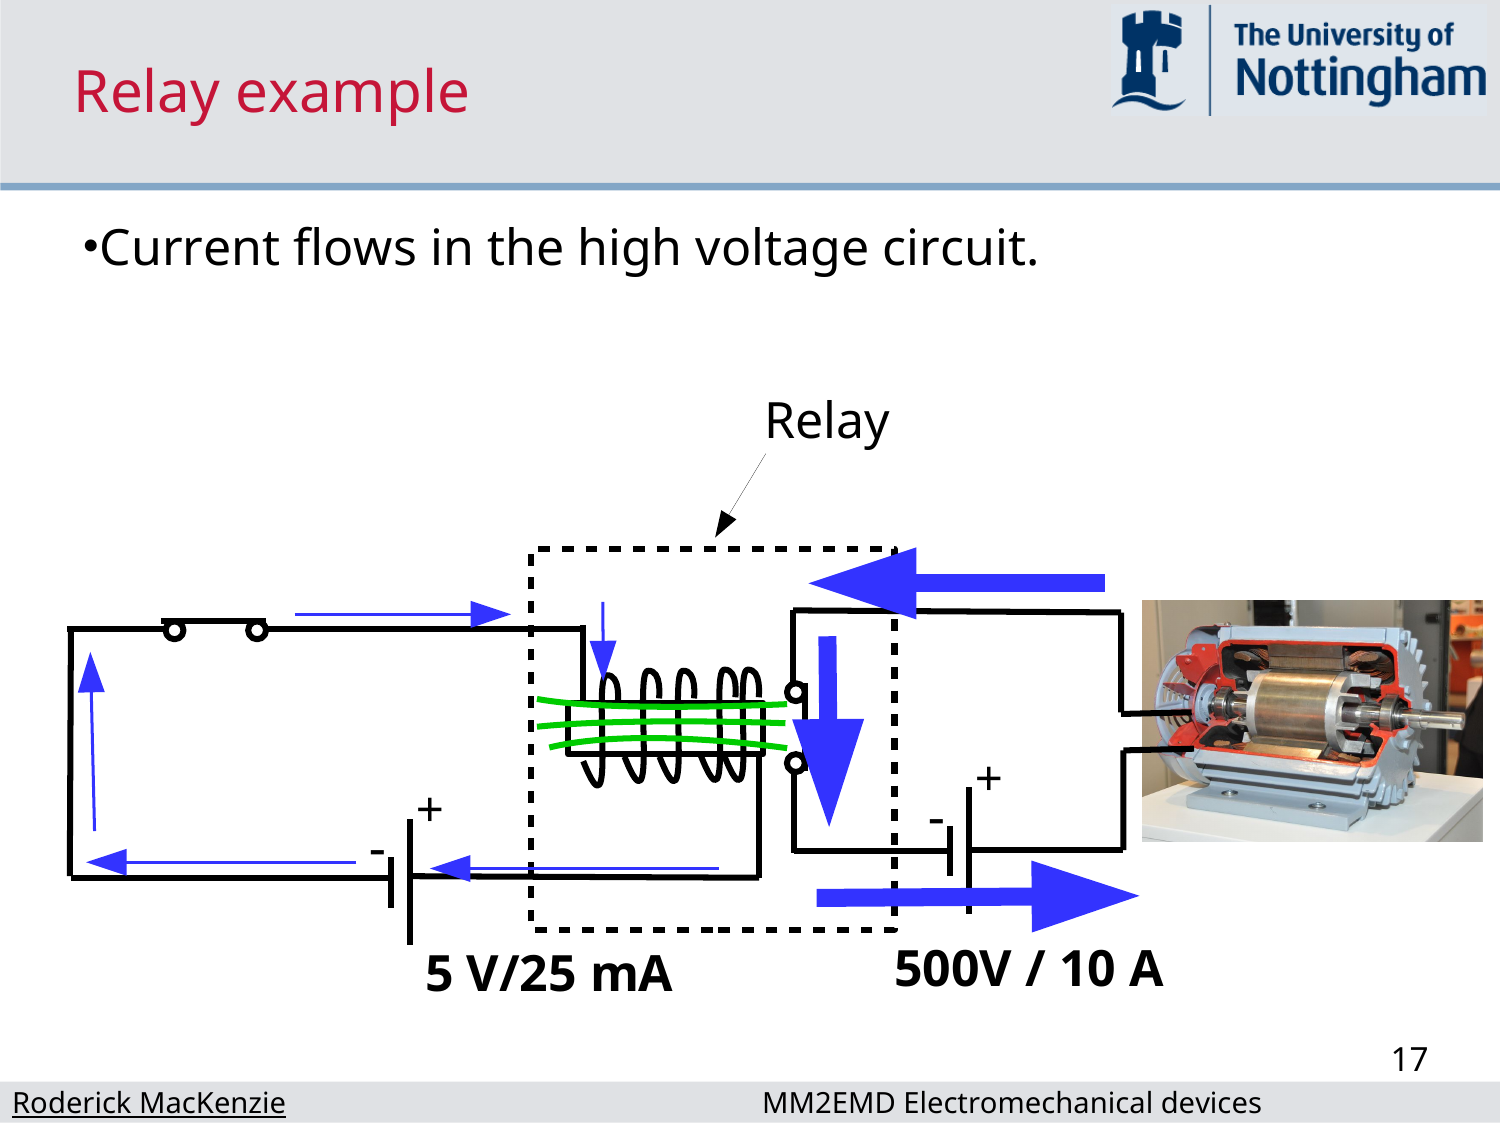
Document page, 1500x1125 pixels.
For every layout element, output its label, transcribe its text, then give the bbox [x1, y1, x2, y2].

text_box 5 V/25 mA [410, 933, 728, 1009]
title Relay example [59, 37, 1297, 143]
text_box Current flows in the high voltage circuit. [67, 207, 1153, 502]
text_box <number> [1375, 1030, 1500, 1101]
text_box - [354, 807, 401, 883]
text_box - [913, 775, 960, 851]
text_box Relay [732, 381, 1071, 637]
picture [1111, 4, 1487, 116]
text_box + [959, 737, 1019, 813]
text_box + [400, 769, 459, 845]
picture [1142, 600, 1483, 842]
text_box 500V / 10 A [879, 929, 1232, 1005]
